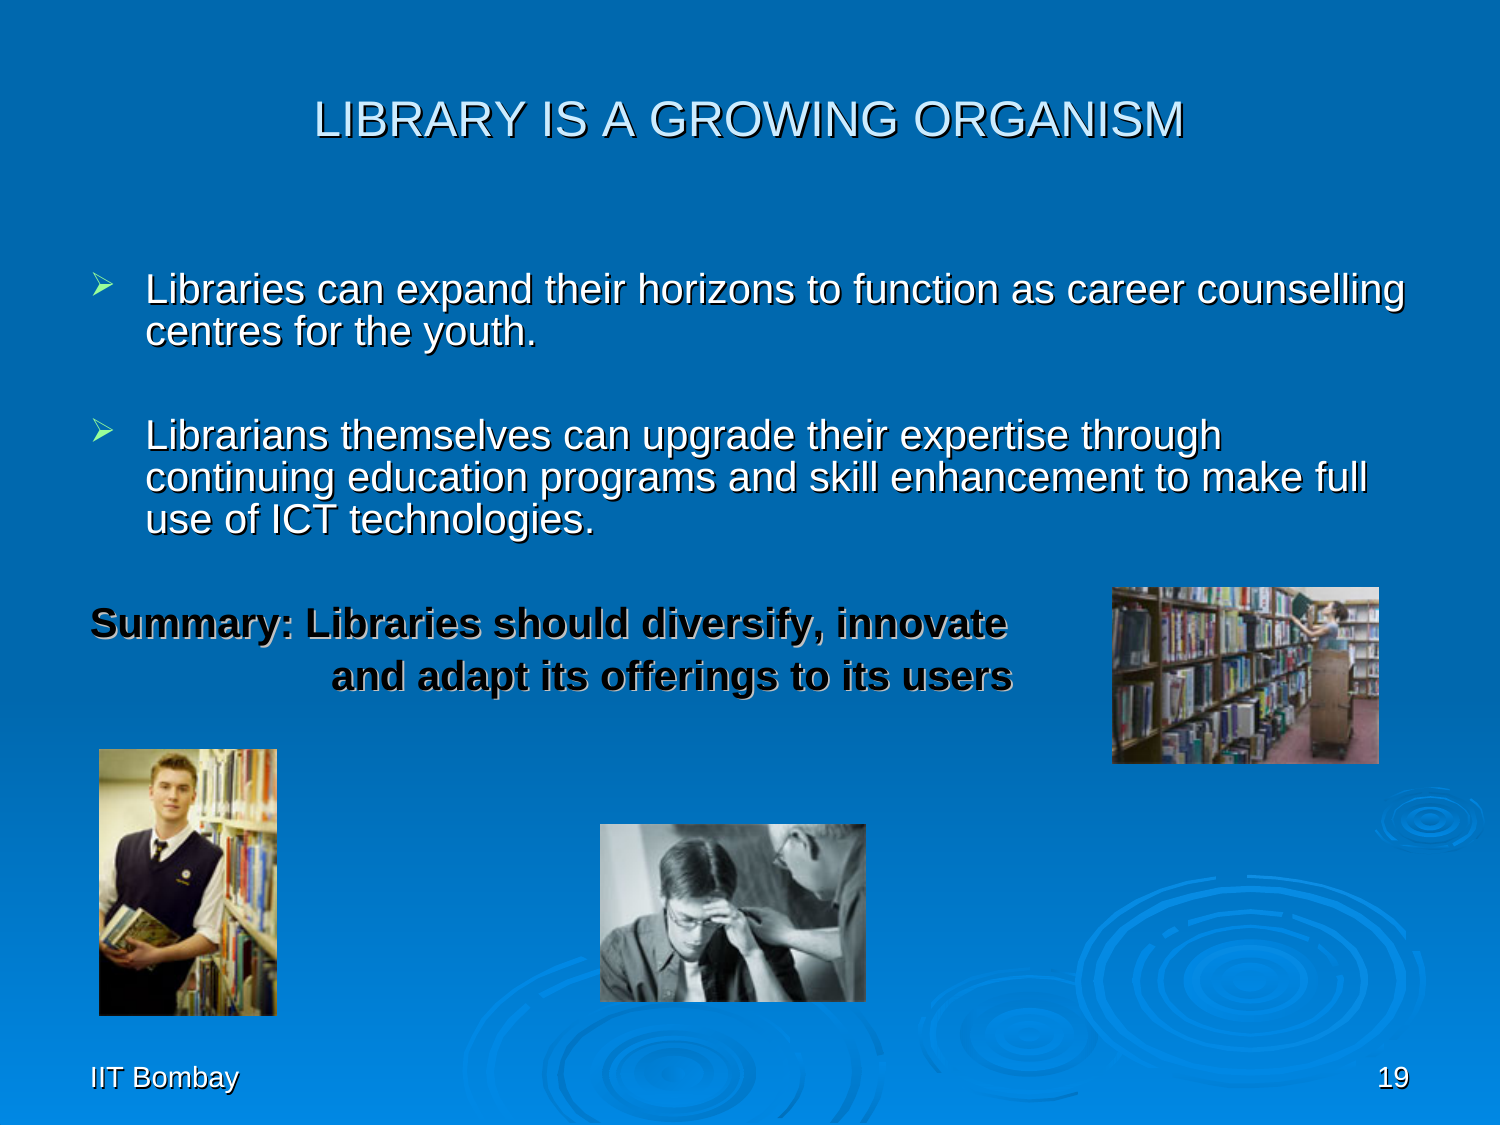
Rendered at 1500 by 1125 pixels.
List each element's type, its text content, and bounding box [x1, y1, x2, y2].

picture [1112, 587, 1379, 765]
title LIBRARY IS A GROWING ORGANISM [74, 45, 1425, 201]
picture [600, 824, 866, 1002]
picture [99, 749, 277, 1016]
list Libraries can expand their horizons to function as career counselling centres for the youth. Librarians themselves can upgrade their expertise through continuing education programs and skill enhancement to make full use of ICT technologies. Summary: Libraries should diversify, innovate and adapt its offerings to its users [74, 262, 1425, 1005]
